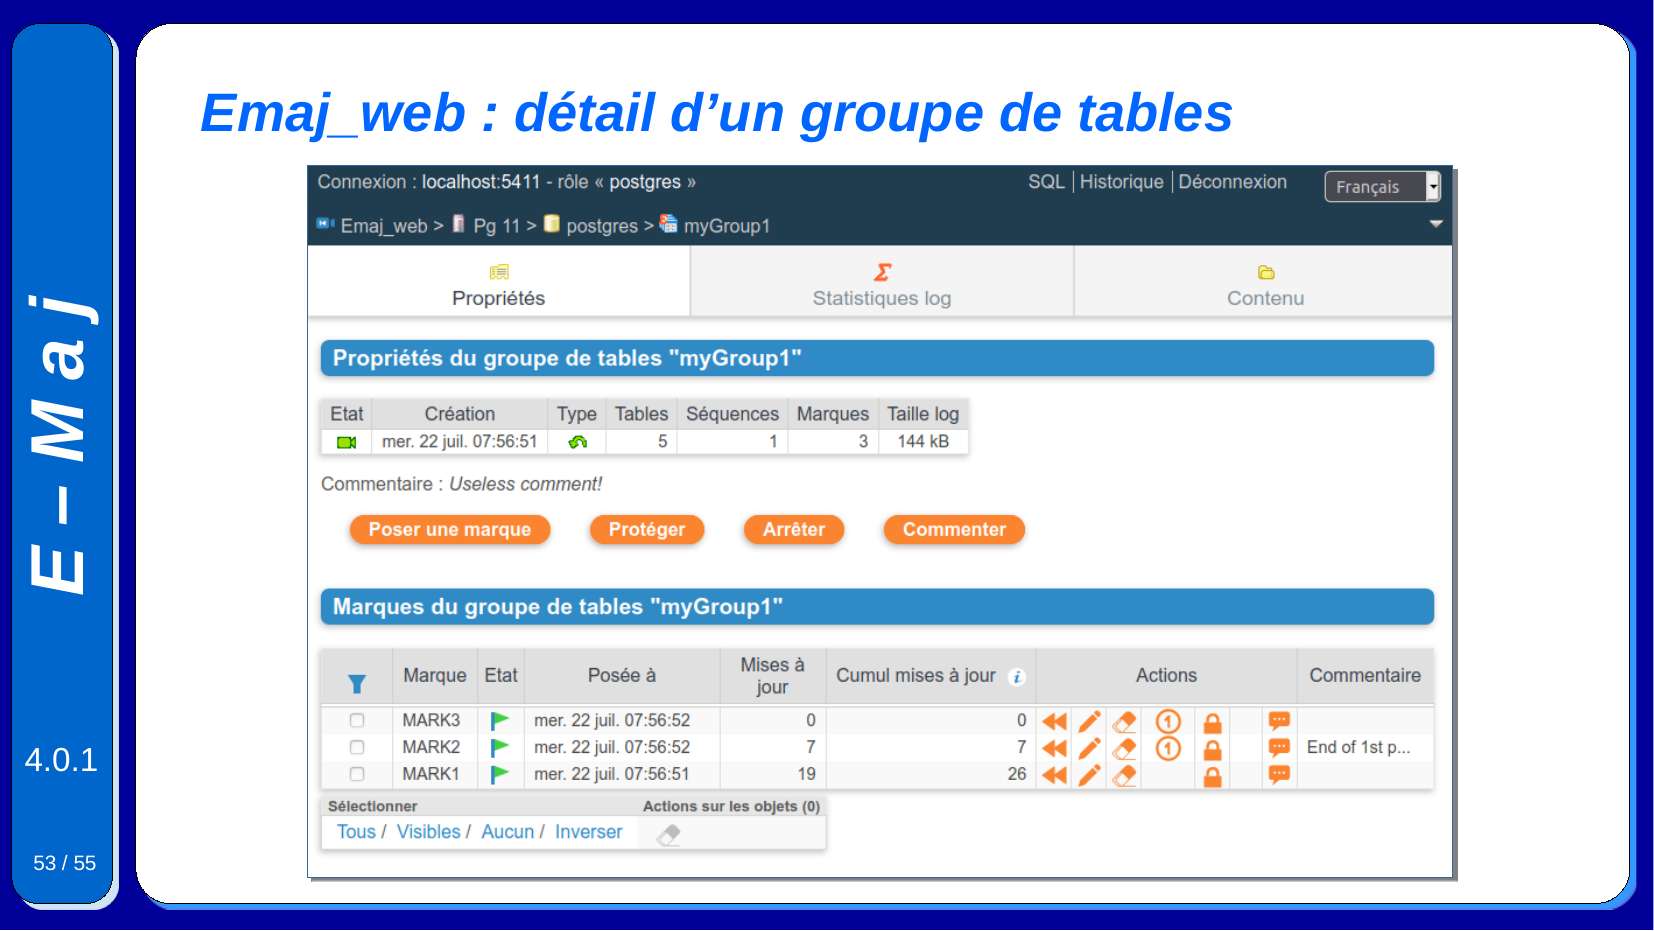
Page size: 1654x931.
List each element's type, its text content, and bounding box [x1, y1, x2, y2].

picture [307, 165, 1453, 878]
title Emaj_web : détail d’un groupe de tables [200, 34, 1575, 191]
